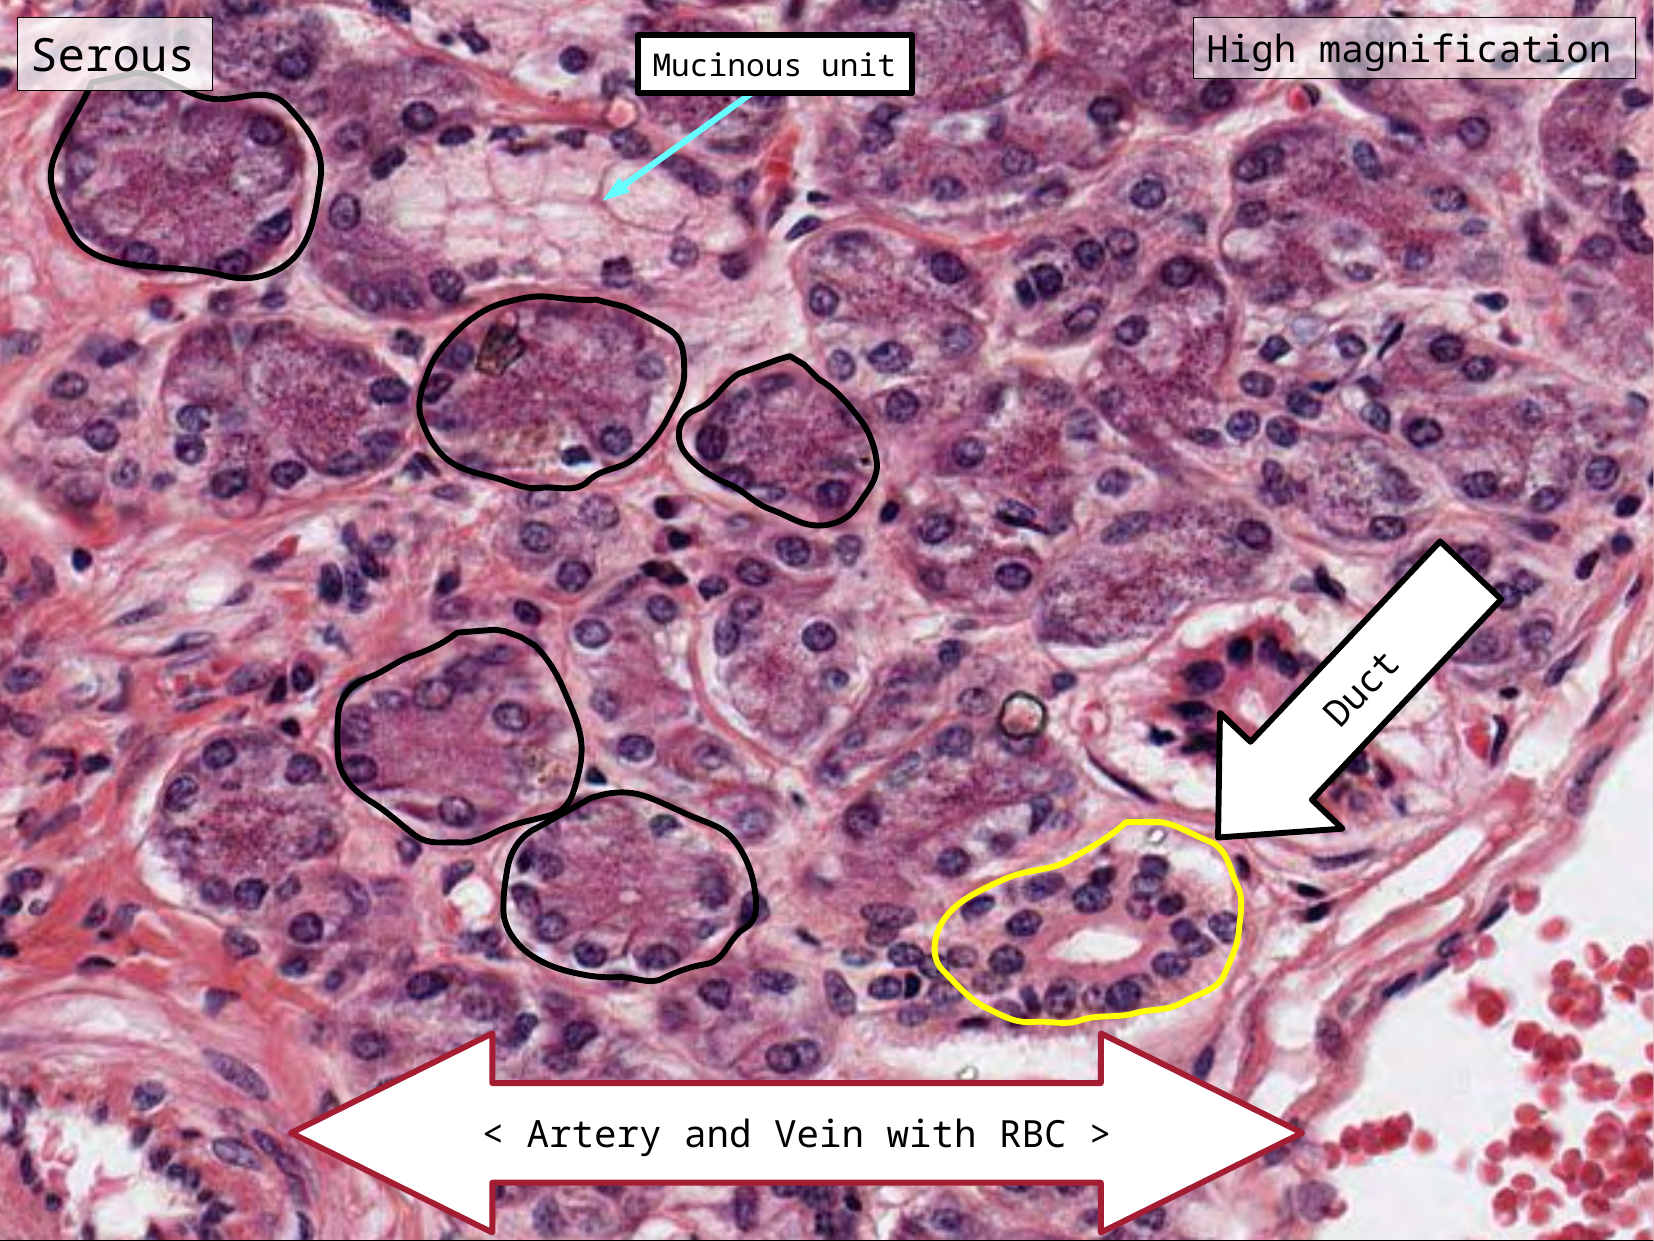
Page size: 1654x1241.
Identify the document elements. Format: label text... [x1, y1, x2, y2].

picture [0, 0, 1654, 1241]
text_box Mucinous unit [637, 35, 913, 82]
text_box High magnification [1193, 17, 1636, 66]
text_box < Artery and Vein with RBC > [291, 1033, 1303, 1233]
text_box Serous [17, 17, 213, 74]
text_box Duct [1218, 541, 1502, 838]
